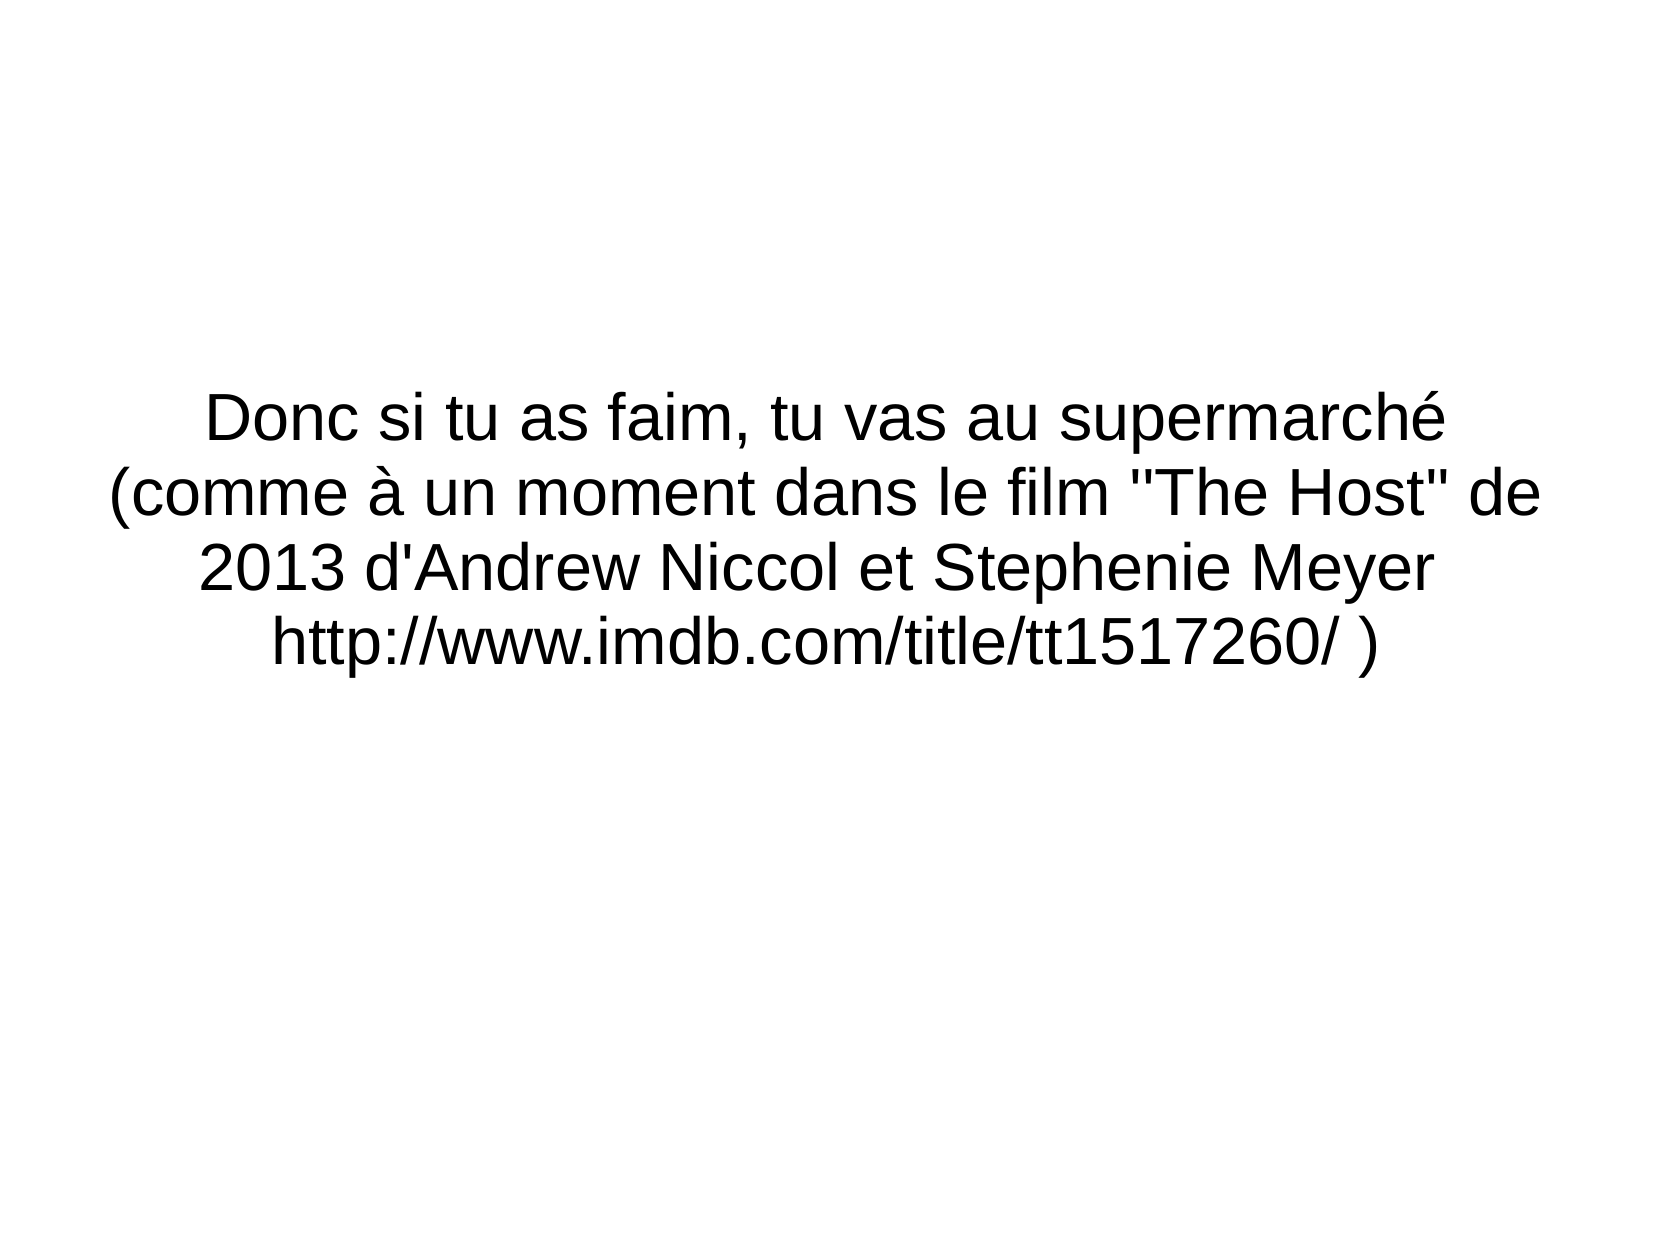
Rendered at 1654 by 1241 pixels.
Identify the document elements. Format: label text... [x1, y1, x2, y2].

subtitle Donc si tu as faim, tu vas au supermarché (comme à un moment dans le film ''The Host'' de 2013 d'Andrew Niccol et Stephenie Meyer http://www.imdb.com/title/tt1517260/ ) [82, 49, 1571, 1010]
